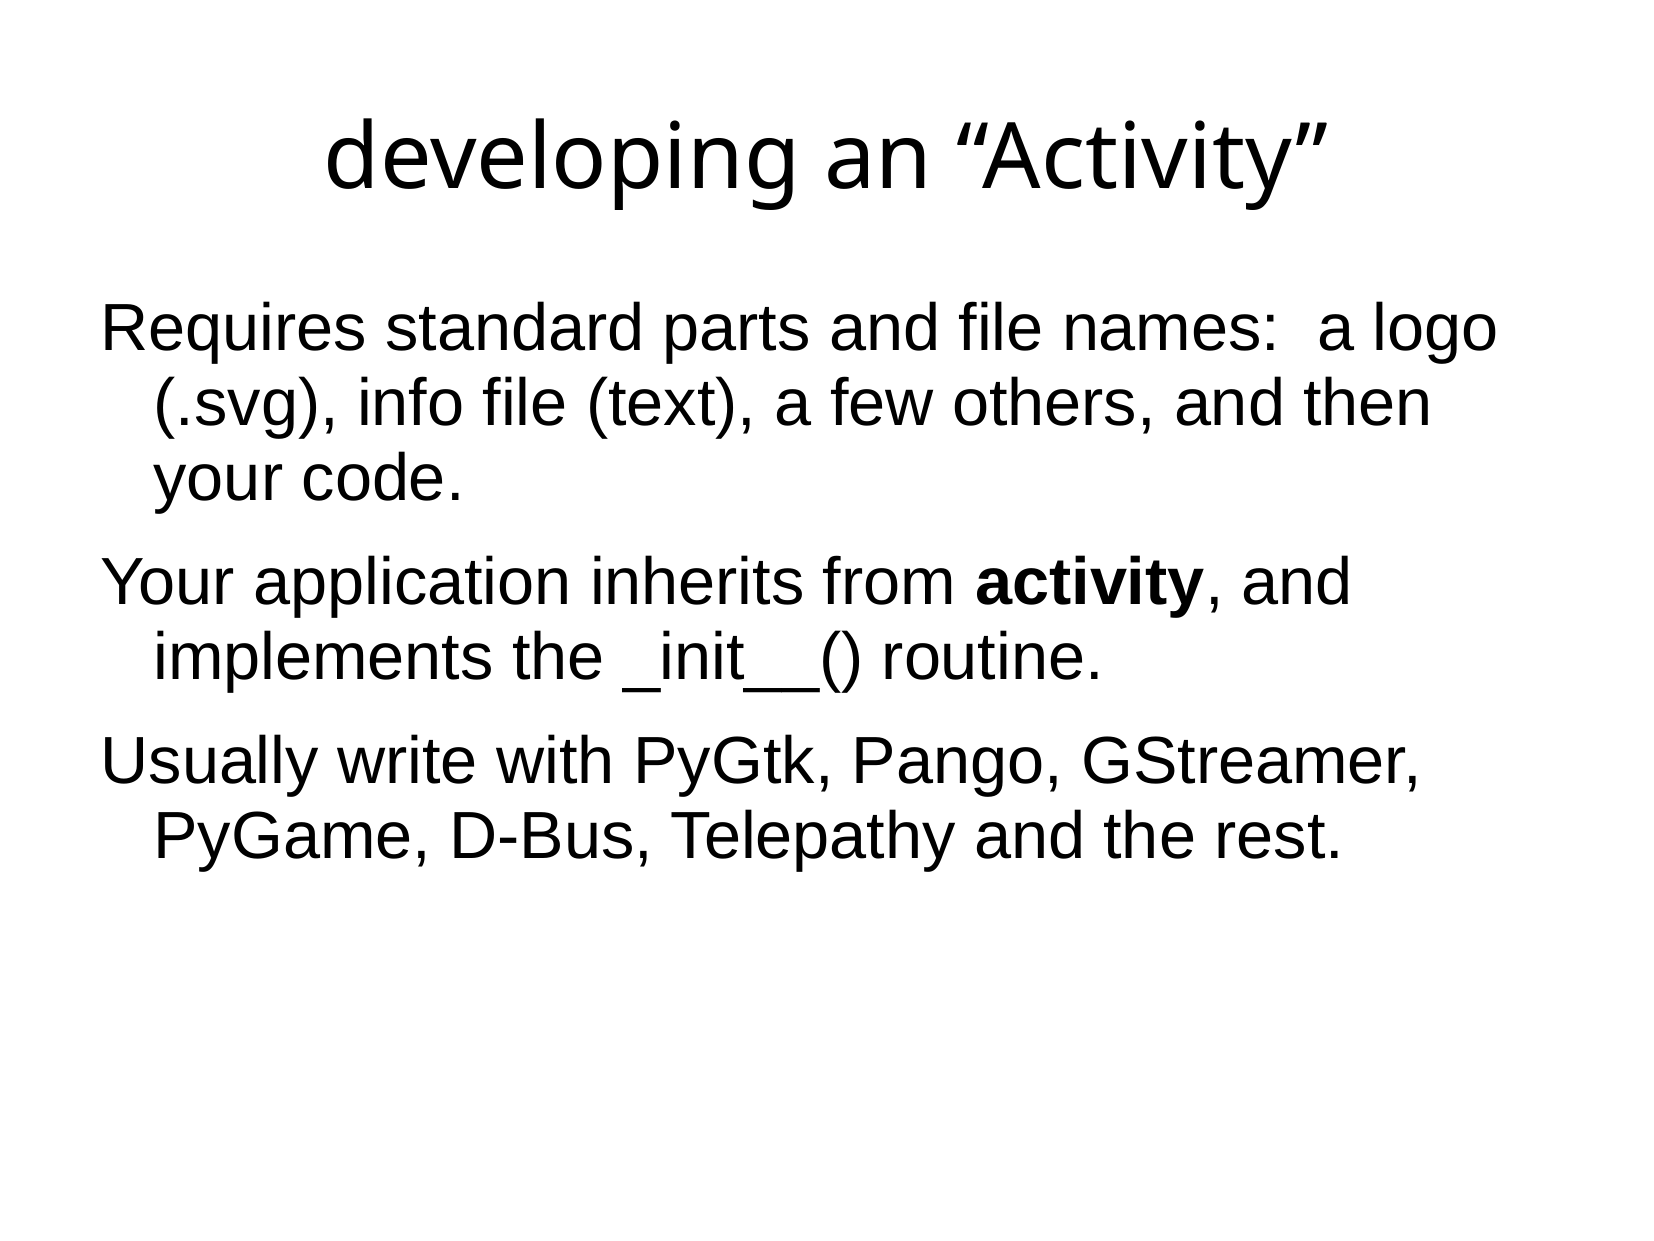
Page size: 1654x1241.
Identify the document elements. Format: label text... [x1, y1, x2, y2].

list Requires standard parts and file names: a logo (.svg), info file (text), a few others, and then your code. Your application inherits from activity, and implements the _init__() routine. Usually write with PyGtk, Pango, GStreamer, PyGame, D-Bus, Telepathy and the rest. [82, 290, 1571, 1094]
title developing an “Activity” [82, 56, 1571, 250]
